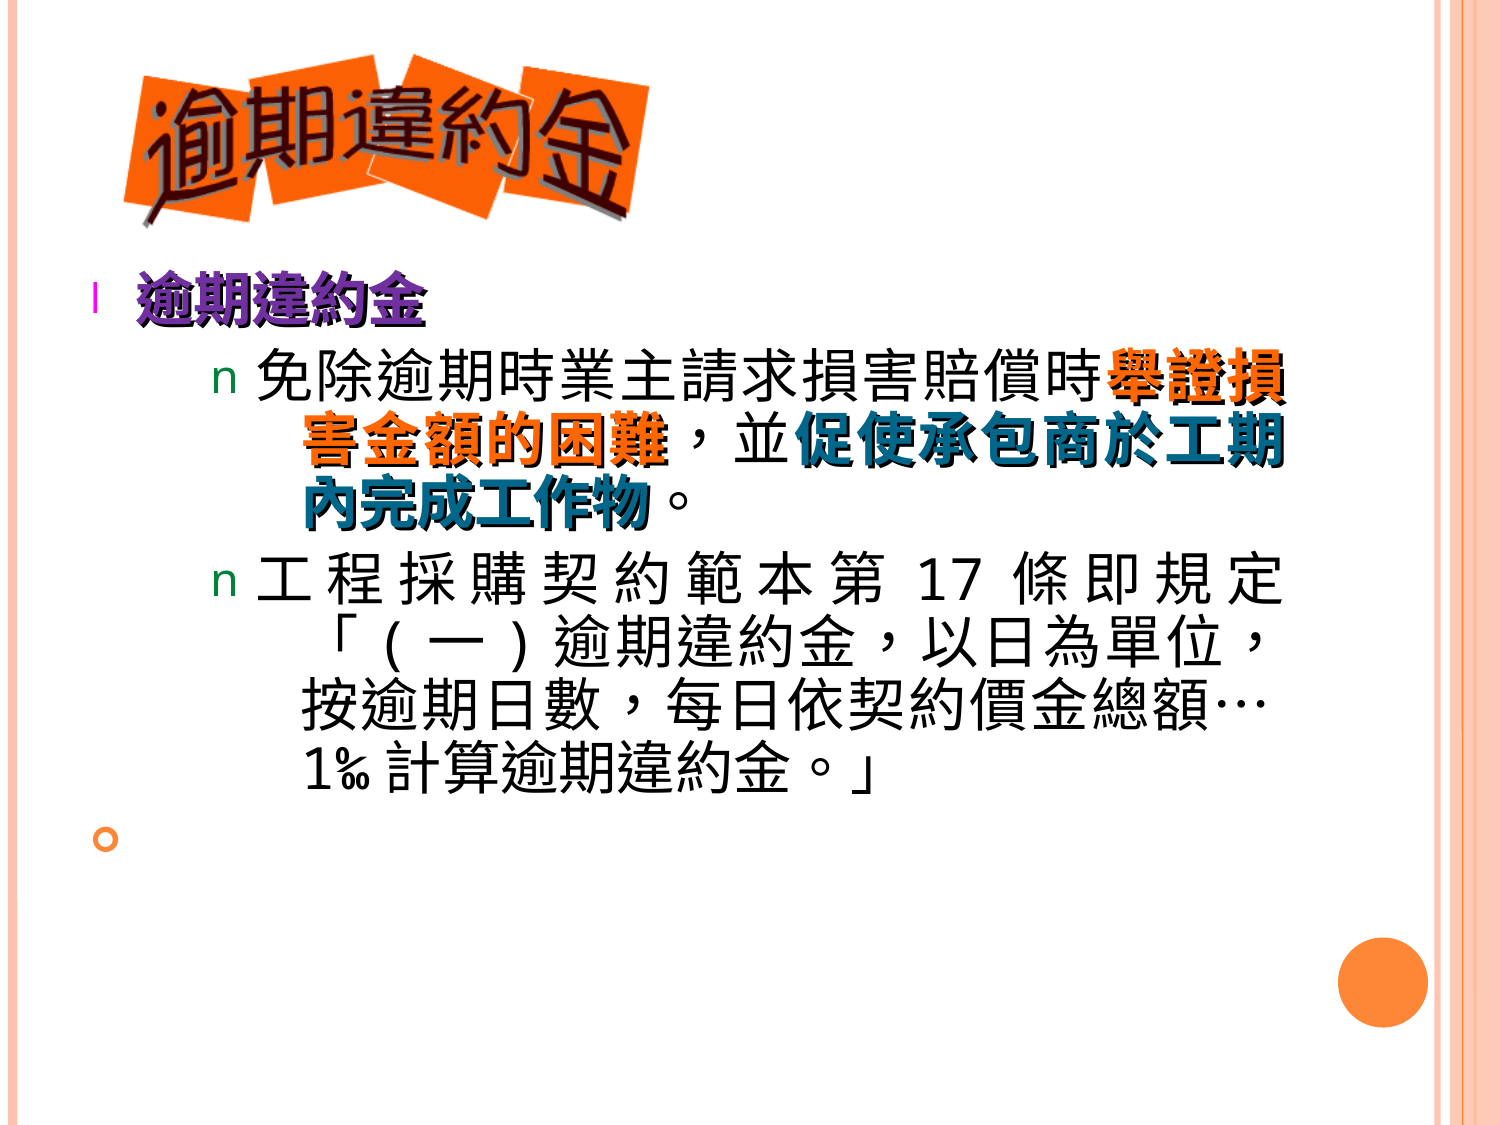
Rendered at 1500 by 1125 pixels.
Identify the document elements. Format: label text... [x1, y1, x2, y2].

list 逾期違約金 免除逾期時業主請求損害賠償時舉證損害金額的困難，並促使承包商於工期內完成工作物。 工程採購契約範本第17條即規定「(一)逾期違約金，以日為單位，按逾期日數，每日依契約價金總額…1‰計算逾期違約金。」 [75, 262, 1300, 1062]
picture [120, 49, 656, 234]
